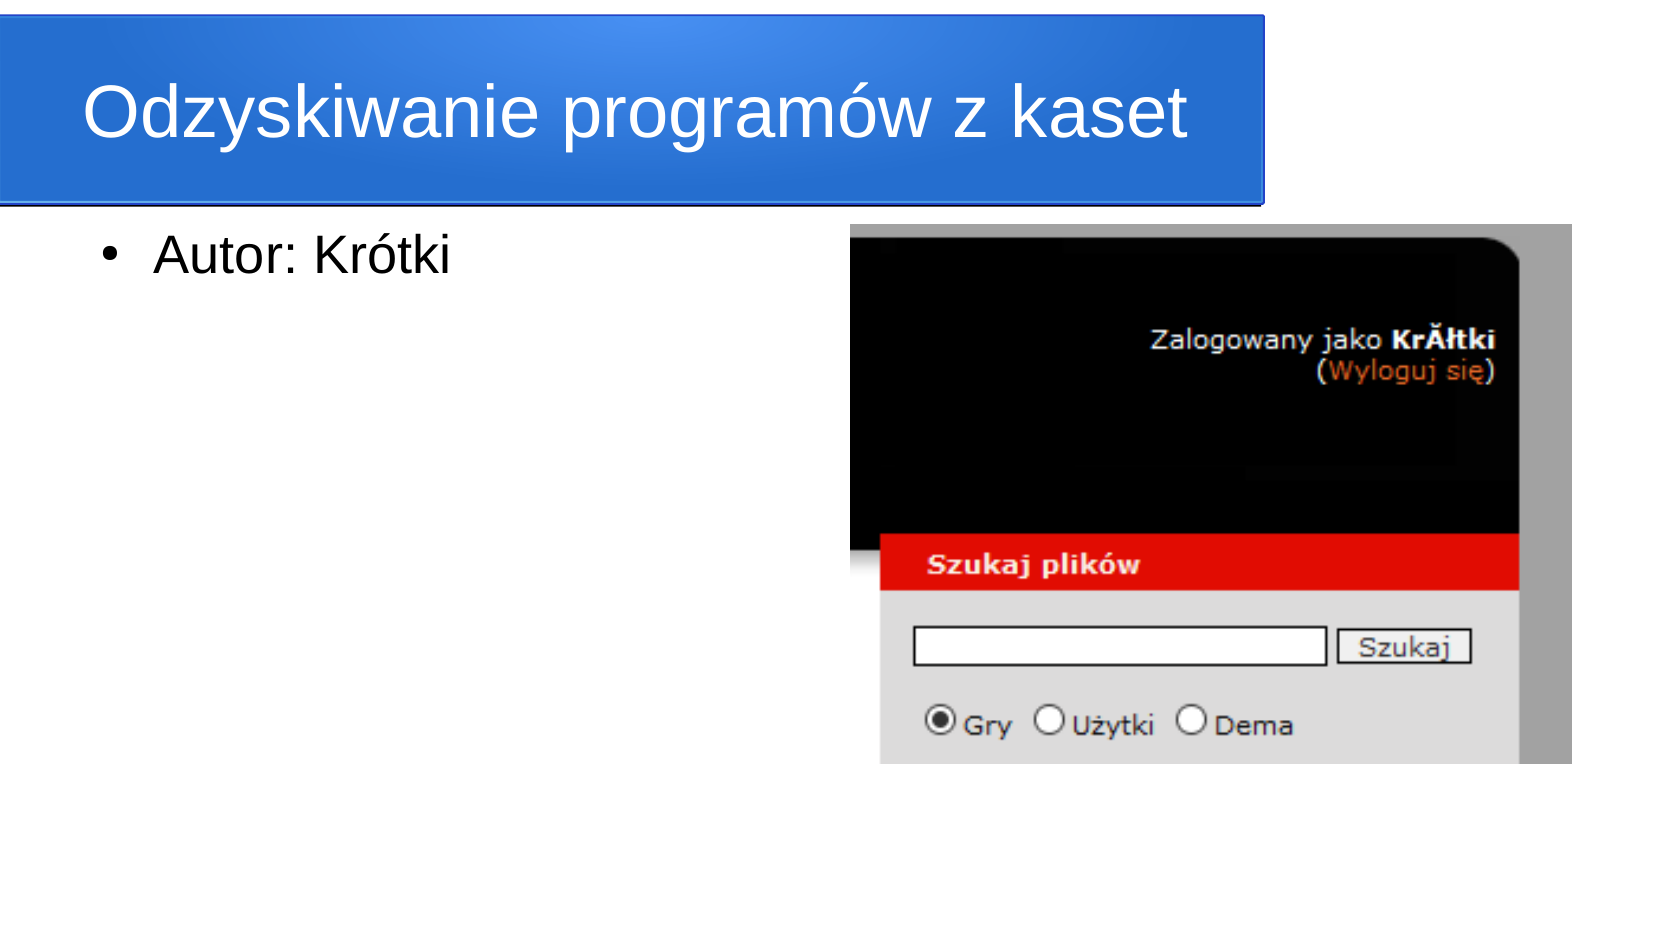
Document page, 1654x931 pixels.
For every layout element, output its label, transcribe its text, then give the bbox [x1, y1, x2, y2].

list Autor: Krótki [82, 224, 809, 764]
title Odzyskiwanie programów z kaset [82, 35, 1235, 189]
picture [850, 224, 1572, 764]
